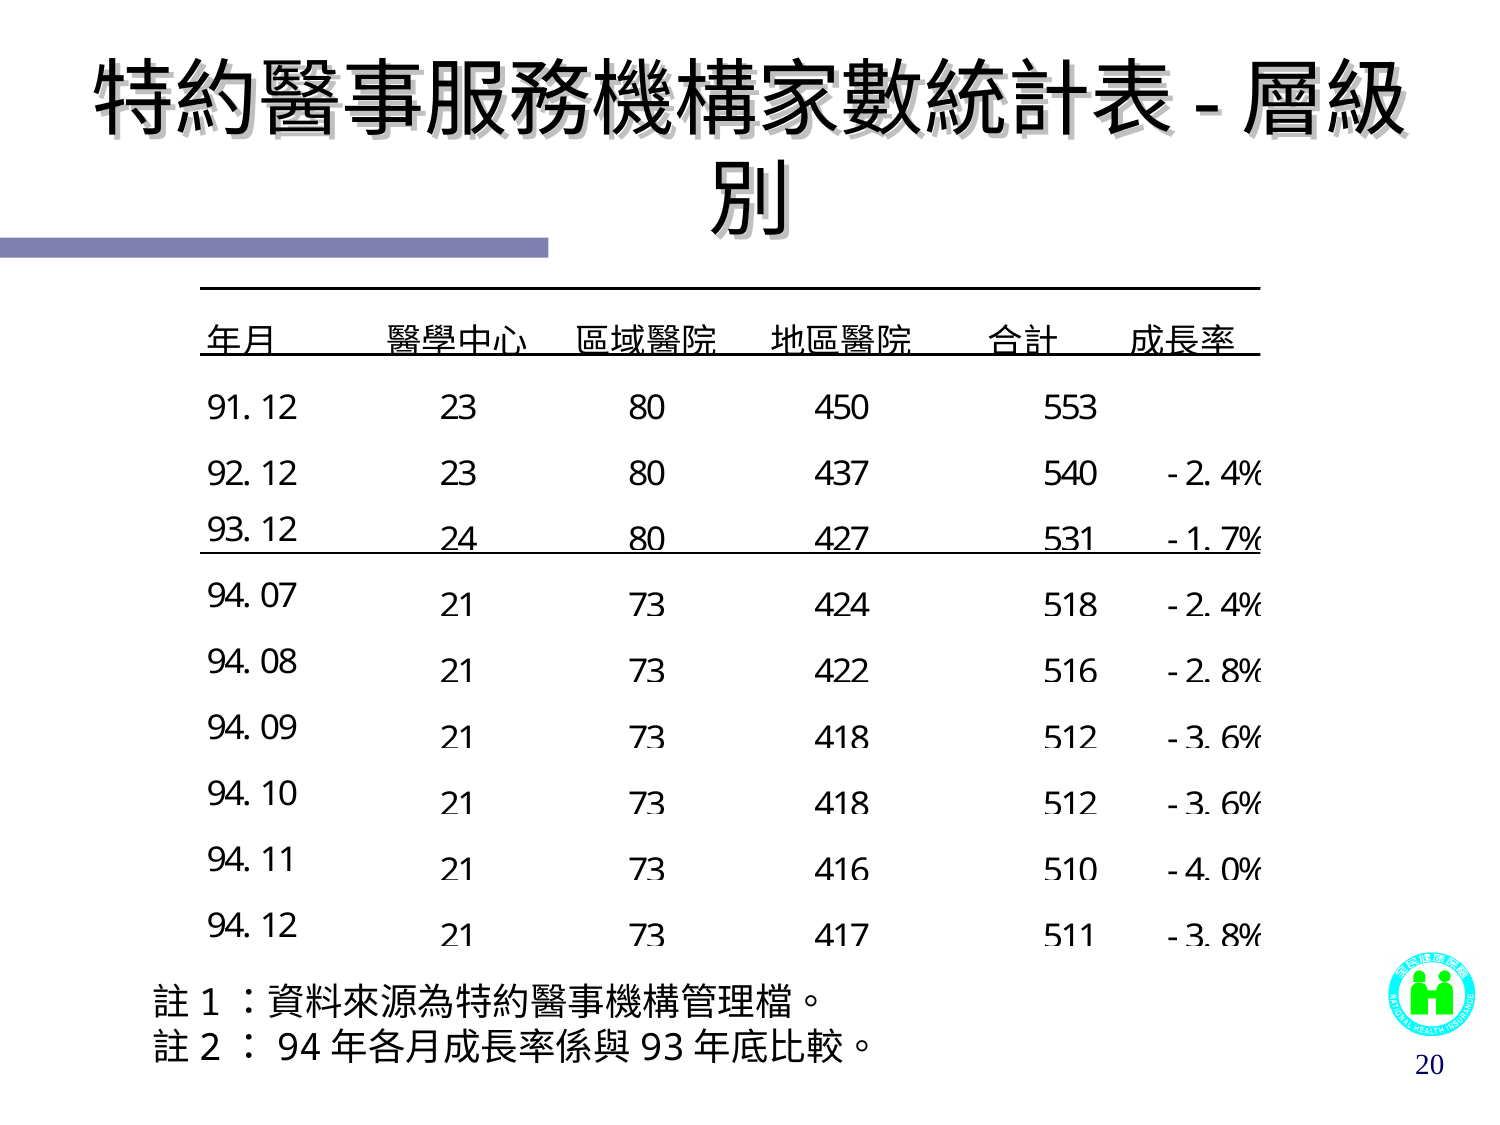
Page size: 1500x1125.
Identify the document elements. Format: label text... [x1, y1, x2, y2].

chart [200, 287, 1263, 950]
title 特約醫事服務機構家數統計表-層級別 [50, 37, 1451, 225]
text_box [1400, 1037, 1476, 1125]
text_box 註1：資料來源為特約醫事機構管理檔。 註2：94年各月成長率係與93年底比較。 [137, 970, 1438, 1076]
